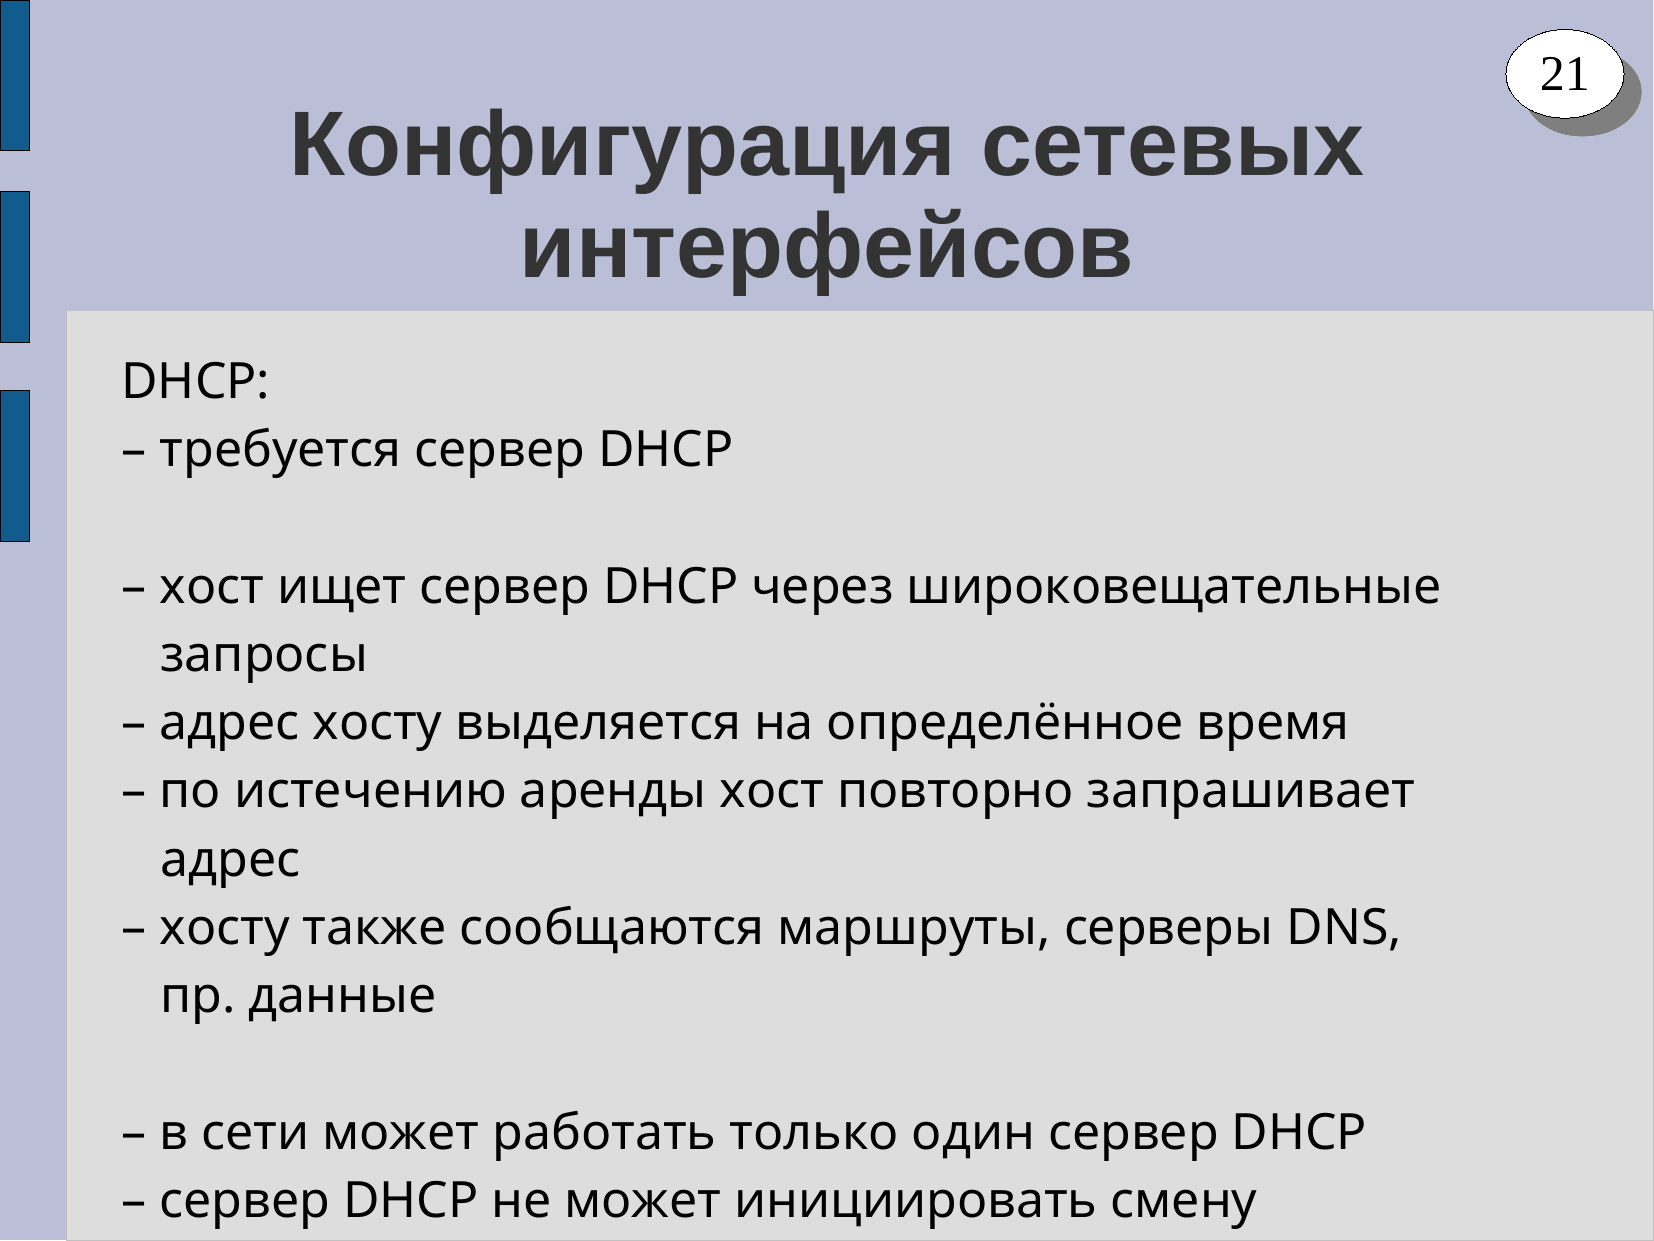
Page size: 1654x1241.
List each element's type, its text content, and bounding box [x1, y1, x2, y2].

title Конфигурация сетевых интерфейсов [121, 91, 1534, 299]
text_box 21 [1505, 29, 1625, 119]
text_box DHCP: – требуется сервер DHCP – хост ищет сервер DHCP через широковещательные запросы – адрес хосту выделяется на определённое время – по истечению аренды хост повторно запрашивает адрес – хосту также сообщаются маршруты, серверы DNS, пр. данные – в сети может работать только один сервер DHCP – сервер DHCP не может инициировать смену адресов клиентов [121, 344, 1534, 1164]
